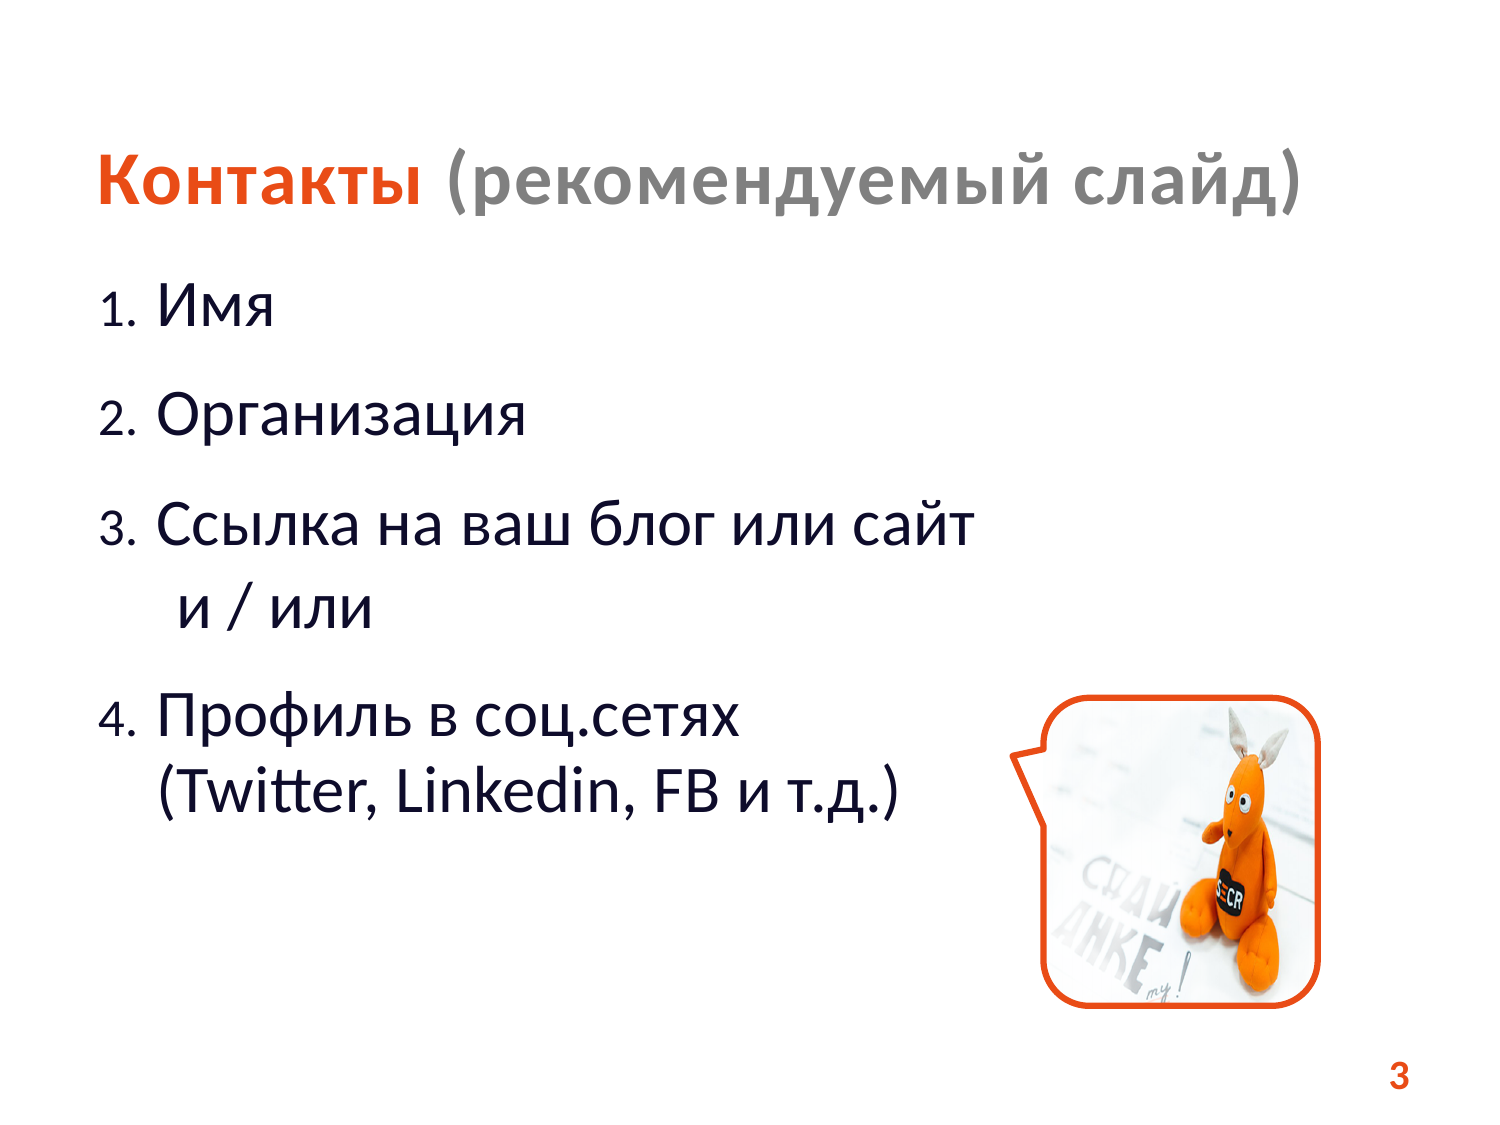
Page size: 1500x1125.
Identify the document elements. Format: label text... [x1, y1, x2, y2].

slide_number <номер> [1074, 1042, 1425, 1103]
text_box [1012, 697, 1318, 1006]
list Имя Организация Ссылка на ваш блог или сайт и / или Профиль в соц.сетях (Twitter, Linkedin, FB и т.д.) [82, 258, 1435, 1002]
list Контакты (рекомендуемый слайд) [82, 68, 1435, 230]
